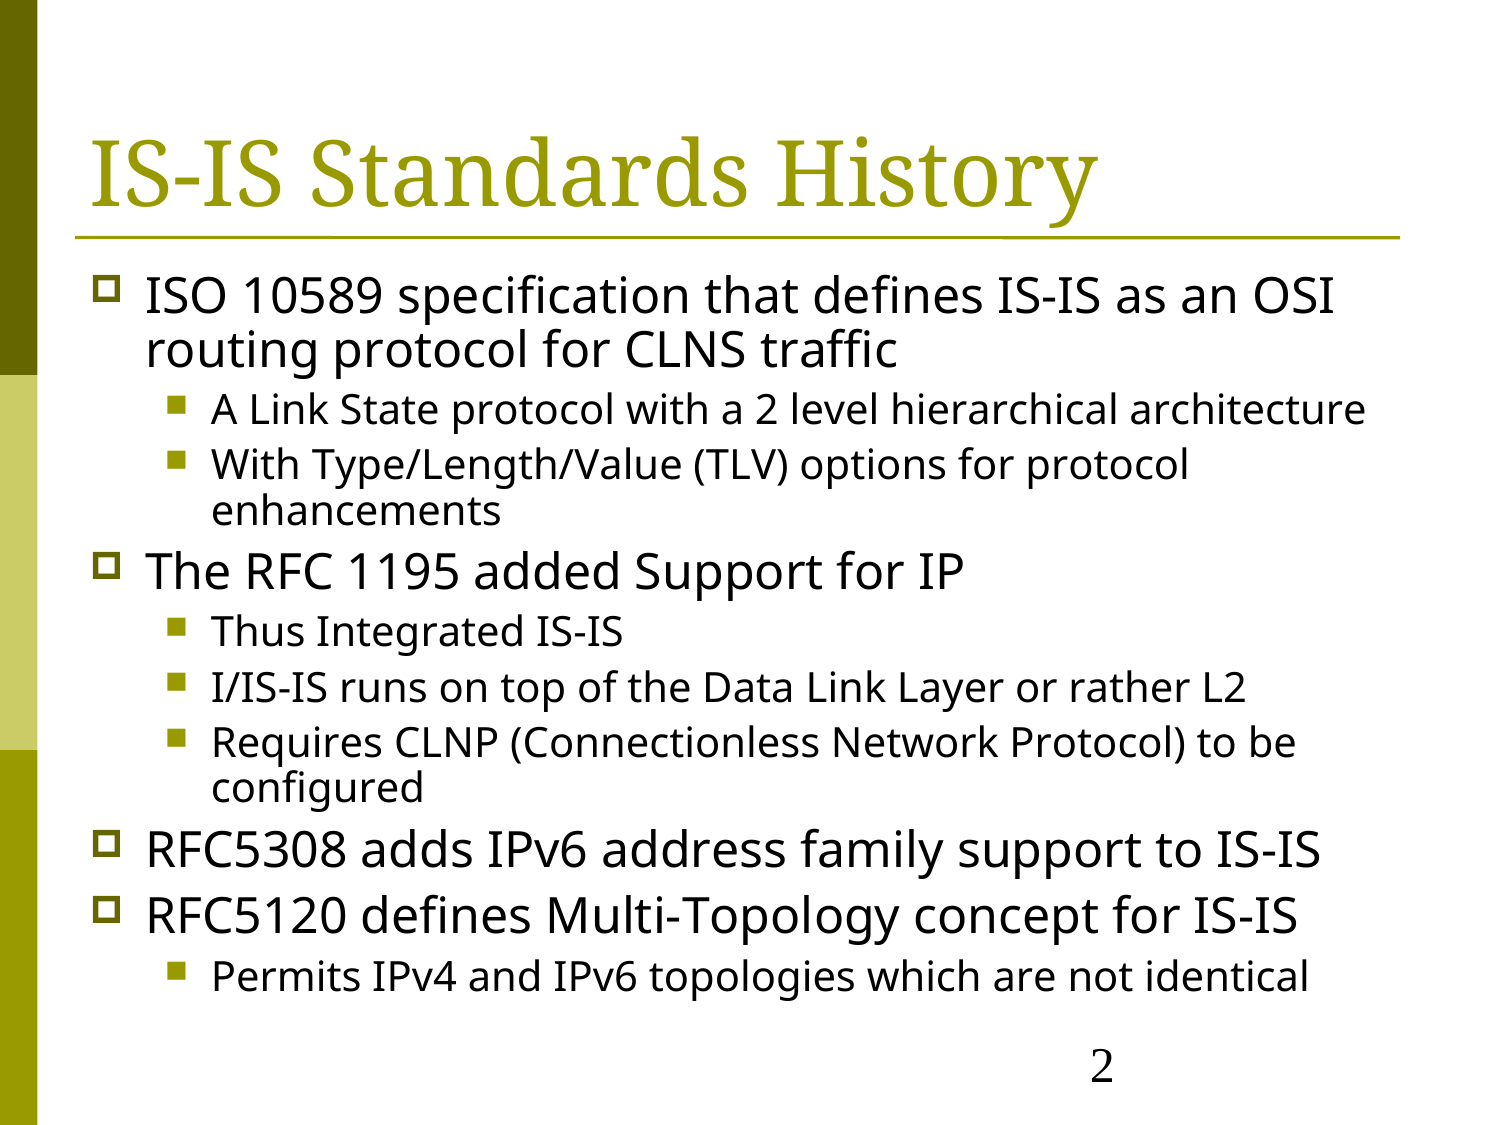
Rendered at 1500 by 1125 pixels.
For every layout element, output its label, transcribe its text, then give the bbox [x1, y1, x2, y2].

list ISO 10589 specification that defines IS-IS as an OSI routing protocol for CLNS traffic A Link State protocol with a 2 level hierarchical architecture With Type/Length/Value (TLV) options for protocol enhancements The RFC 1195 added Support for IP Thus Integrated IS-IS I/IS-IS runs on top of the Data Link Layer or rather L2 Requires CLNP (Connectionless Network Protocol) to be configured RFC5308 adds IPv6 address family support to IS-IS RFC5120 defines Multi-Topology concept for IS-IS Permits IPv4 and IPv6 topologies which are not identical [74, 262, 1475, 1108]
title IS-IS Standards History [75, 45, 1426, 233]
